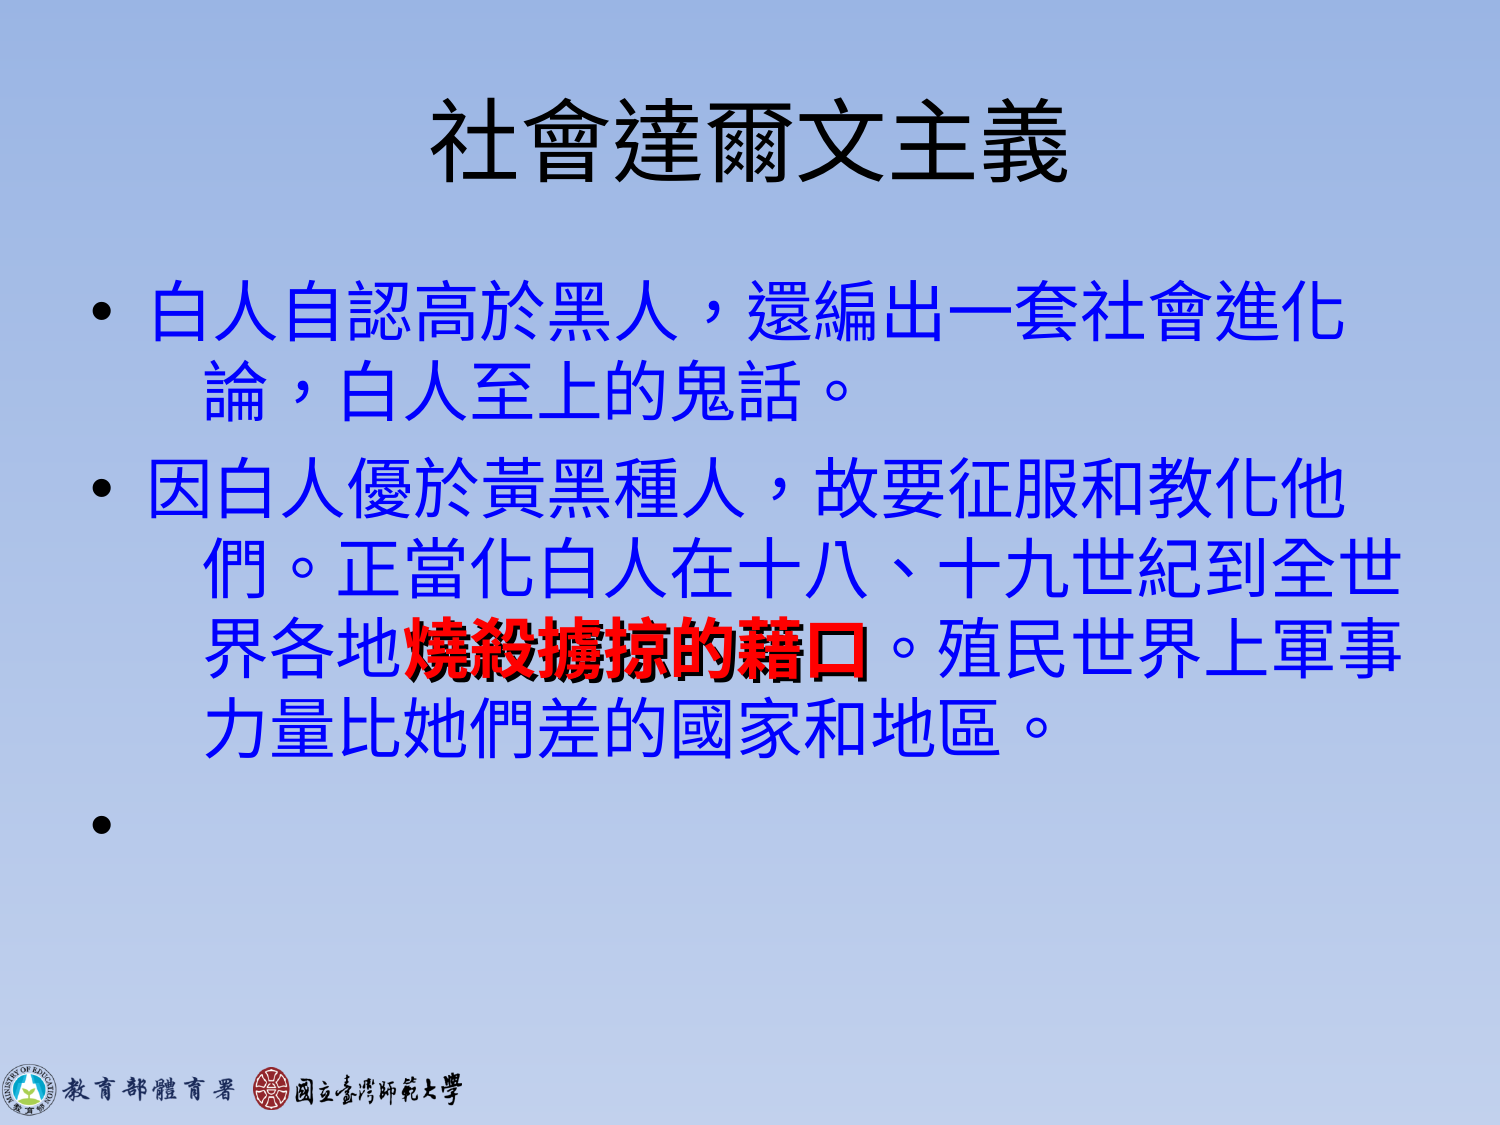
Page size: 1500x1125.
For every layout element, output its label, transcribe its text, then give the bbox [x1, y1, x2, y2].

title 社會達爾文主義 [75, 45, 1426, 233]
list 白人自認高於黑人，還編出一套社會進化論，白人至上的鬼話。 因白人優於黃黑種人，故要征服和教化他們。正當化白人在十八、十九世紀到全世界各地燒殺擄掠的藉口。殖民世界上軍事力量比她們差的國家和地區。 [75, 262, 1426, 1005]
